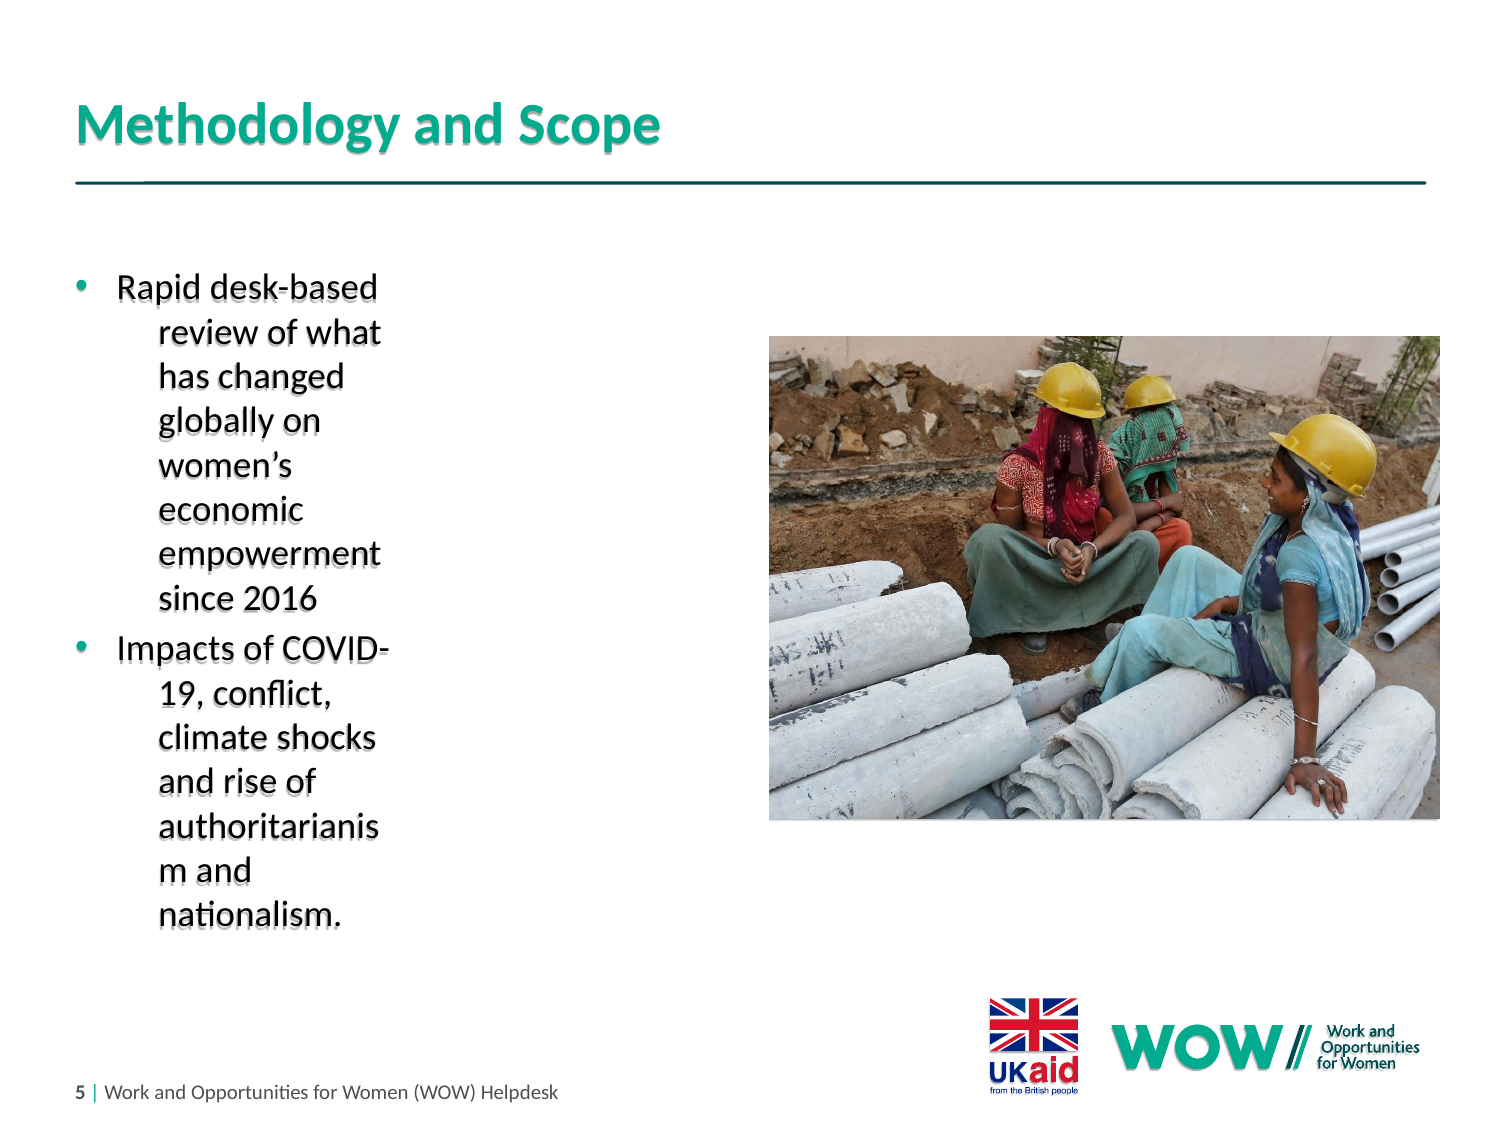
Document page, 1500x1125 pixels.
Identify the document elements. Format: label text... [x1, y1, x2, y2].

list Rapid desk-based review of what has changed globally on women’s economic empowerment since 2016 Impacts of COVID-19, conflict, climate shocks and rise of authoritarianism and nationalism. [75, 262, 731, 989]
picture [769, 336, 1440, 819]
text_box 5 | Work and Opportunities for Women (WOW) Helpdesk [75, 1045, 648, 1106]
title Methodology and Scope [75, 50, 1424, 164]
